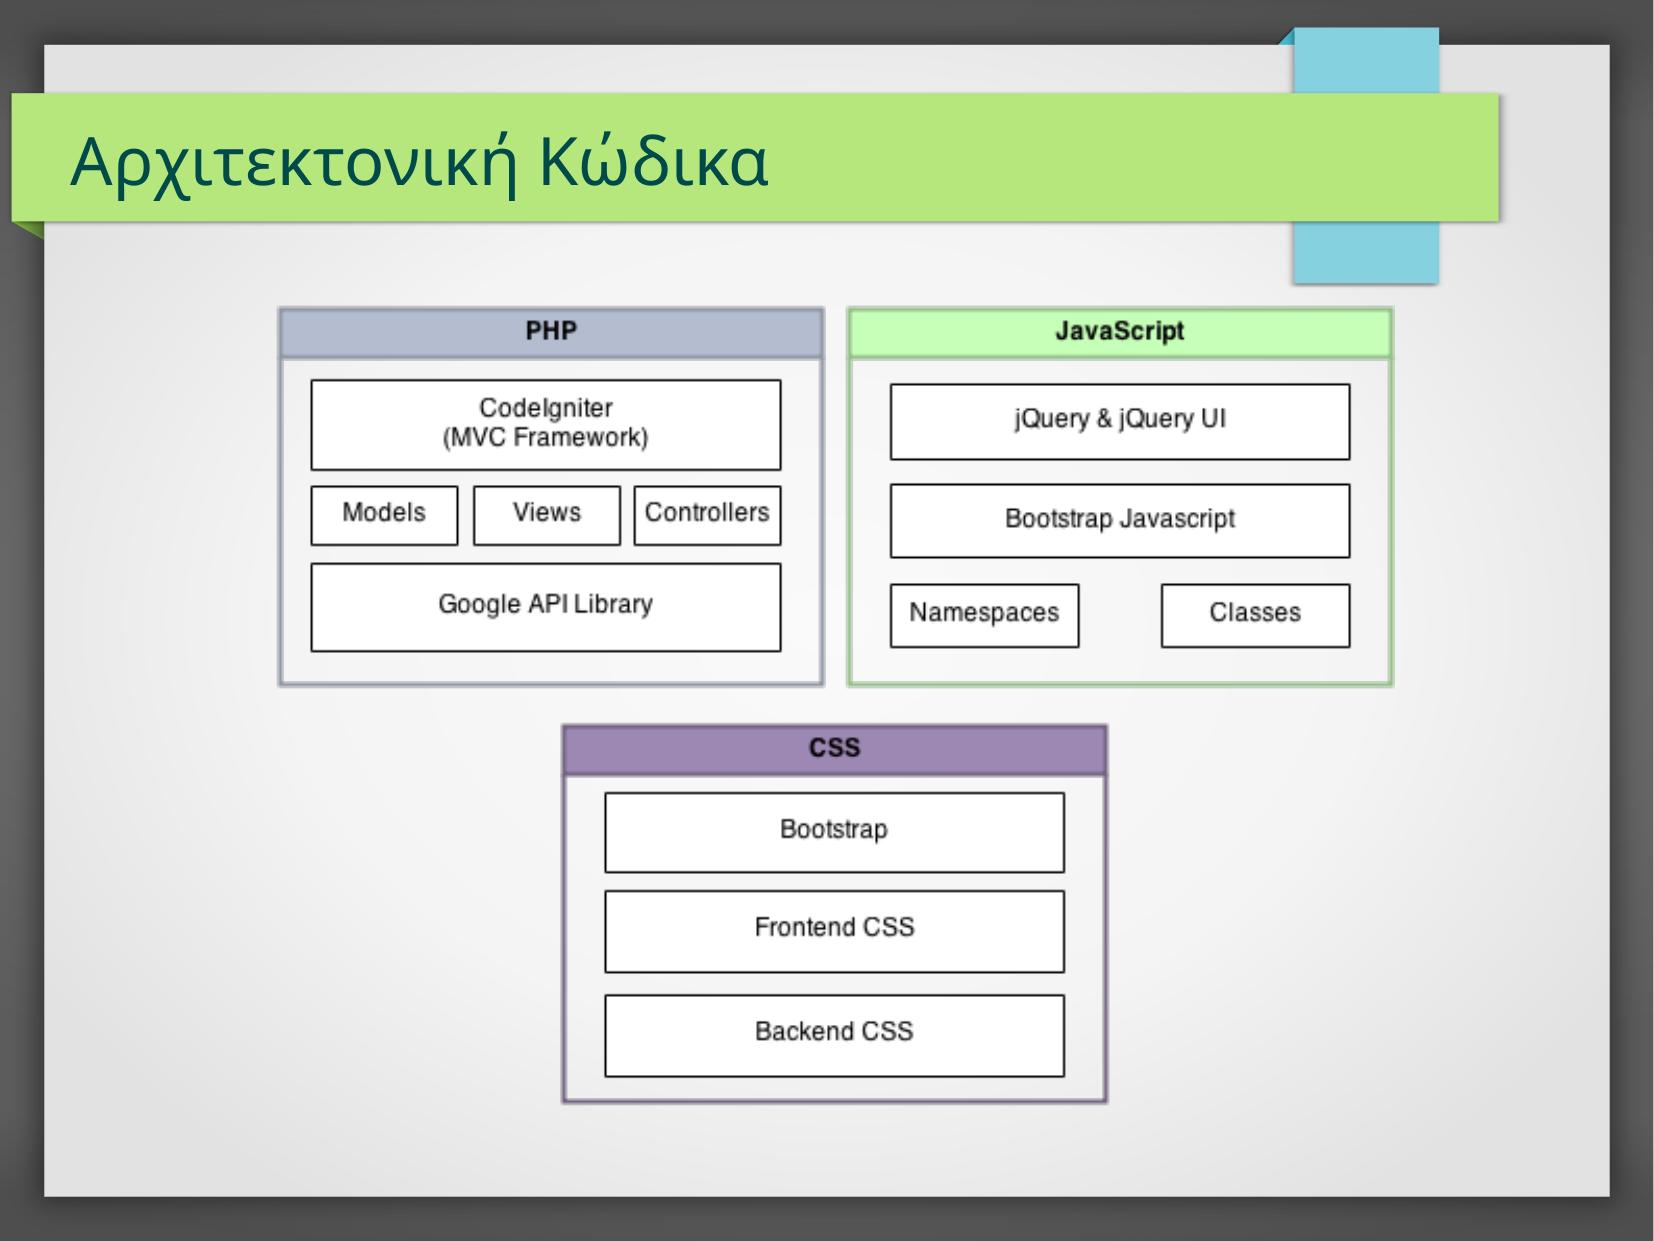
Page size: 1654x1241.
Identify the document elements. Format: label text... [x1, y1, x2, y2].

title Αρχιτεκτονική Κώδικα [70, 106, 1229, 213]
picture [0, 0, 1654, 1241]
